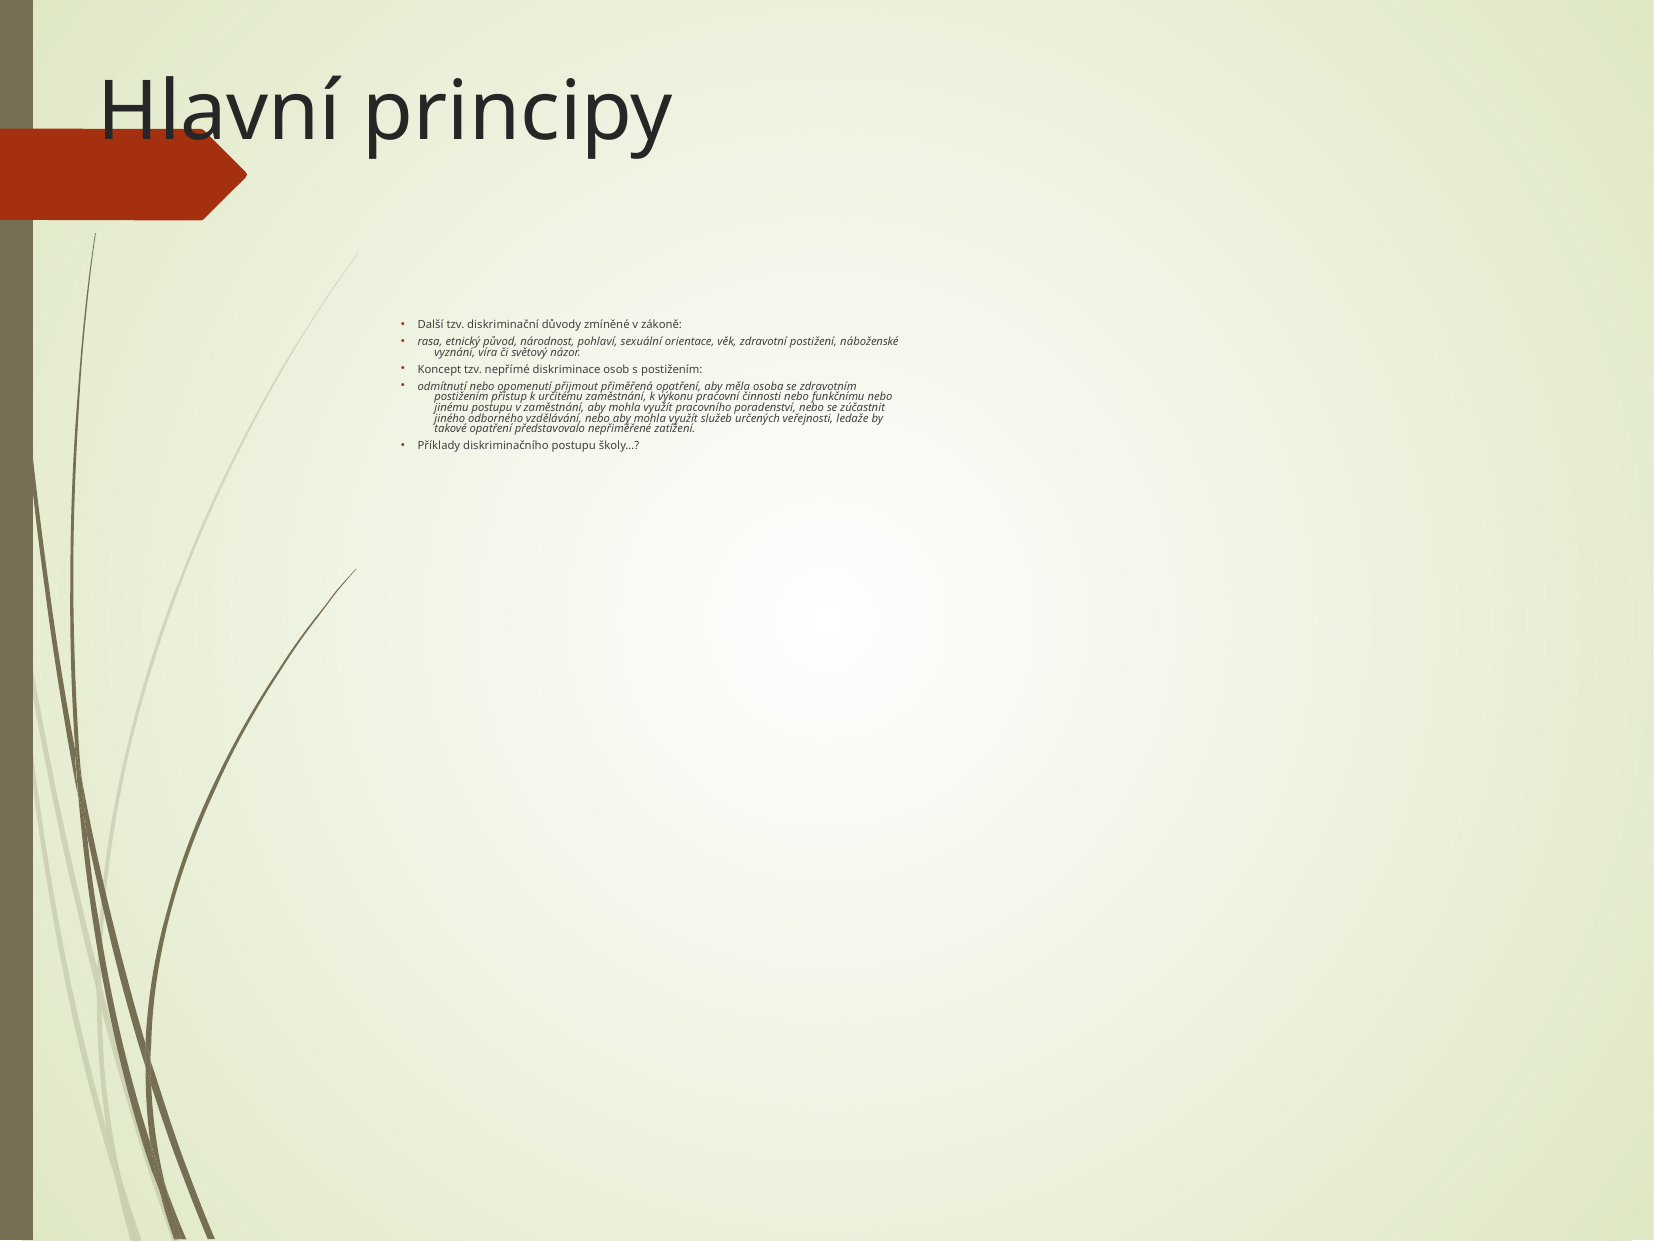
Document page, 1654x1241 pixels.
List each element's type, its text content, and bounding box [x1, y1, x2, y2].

list Další tzv. diskriminační důvody zmíněné v zákoně: rasa, etnický původ, národnost, pohlaví, sexuální orientace, věk, zdravotní postižení, náboženské vyznání, víra či světový názor. Koncept tzv. nepřímé diskriminace osob s postižením: odmítnutí nebo opomenutí přijmout přiměřená opatření, aby měla osoba se zdravotním postižením přístup k určitému zaměstnání, k výkonu pracovní činnosti nebo funkčnímu nebo jinému postupu v zaměstnání, aby mohla využít pracovního poradenství, nebo se zúčastnit jiného odborného vzdělávání, nebo aby mohla využít služeb určených veřejnosti, ledaže by takové opatření představovalo nepřiměřené zatížení. Příklady diskriminačního postupu školy…? [0, 290, 1489, 1010]
title Hlavní principy [0, 49, 1489, 257]
